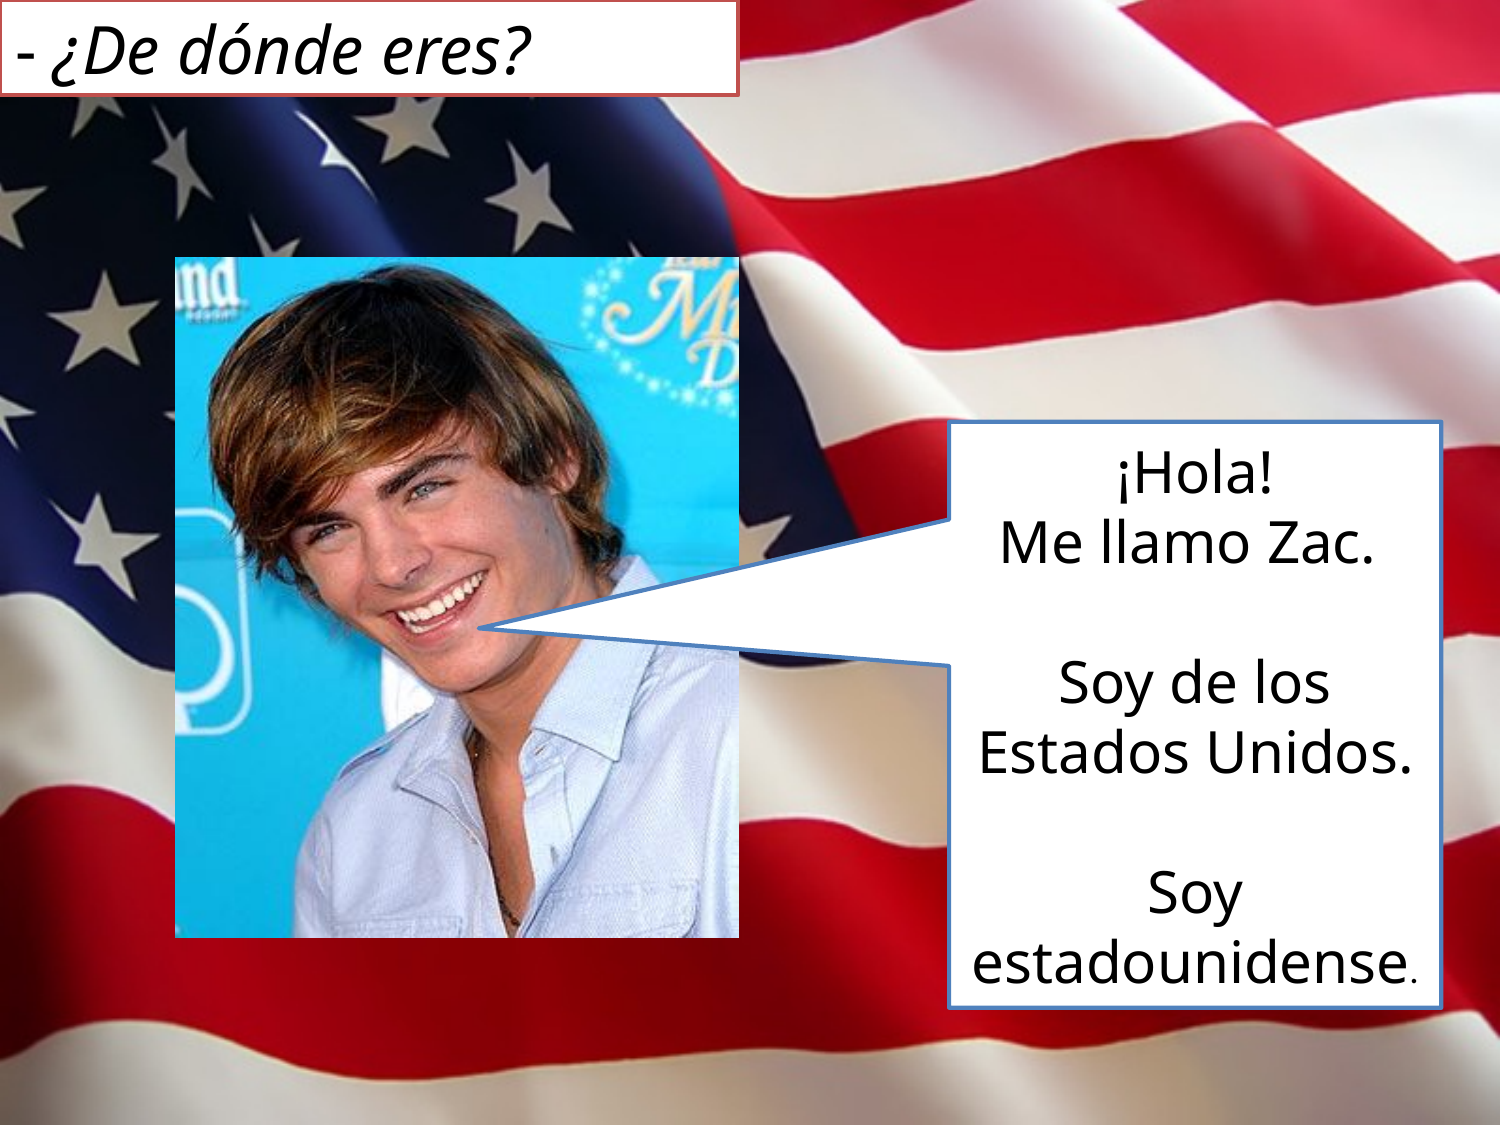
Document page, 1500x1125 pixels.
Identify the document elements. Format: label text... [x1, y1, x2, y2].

text_box ¡Hola! Me llamo Zac. Soy de los Estados Unidos. Soy estadounidense. [478, 421, 1442, 1008]
text_box - ¿De dónde eres? [0, 0, 739, 95]
picture [0, 0, 1500, 1125]
